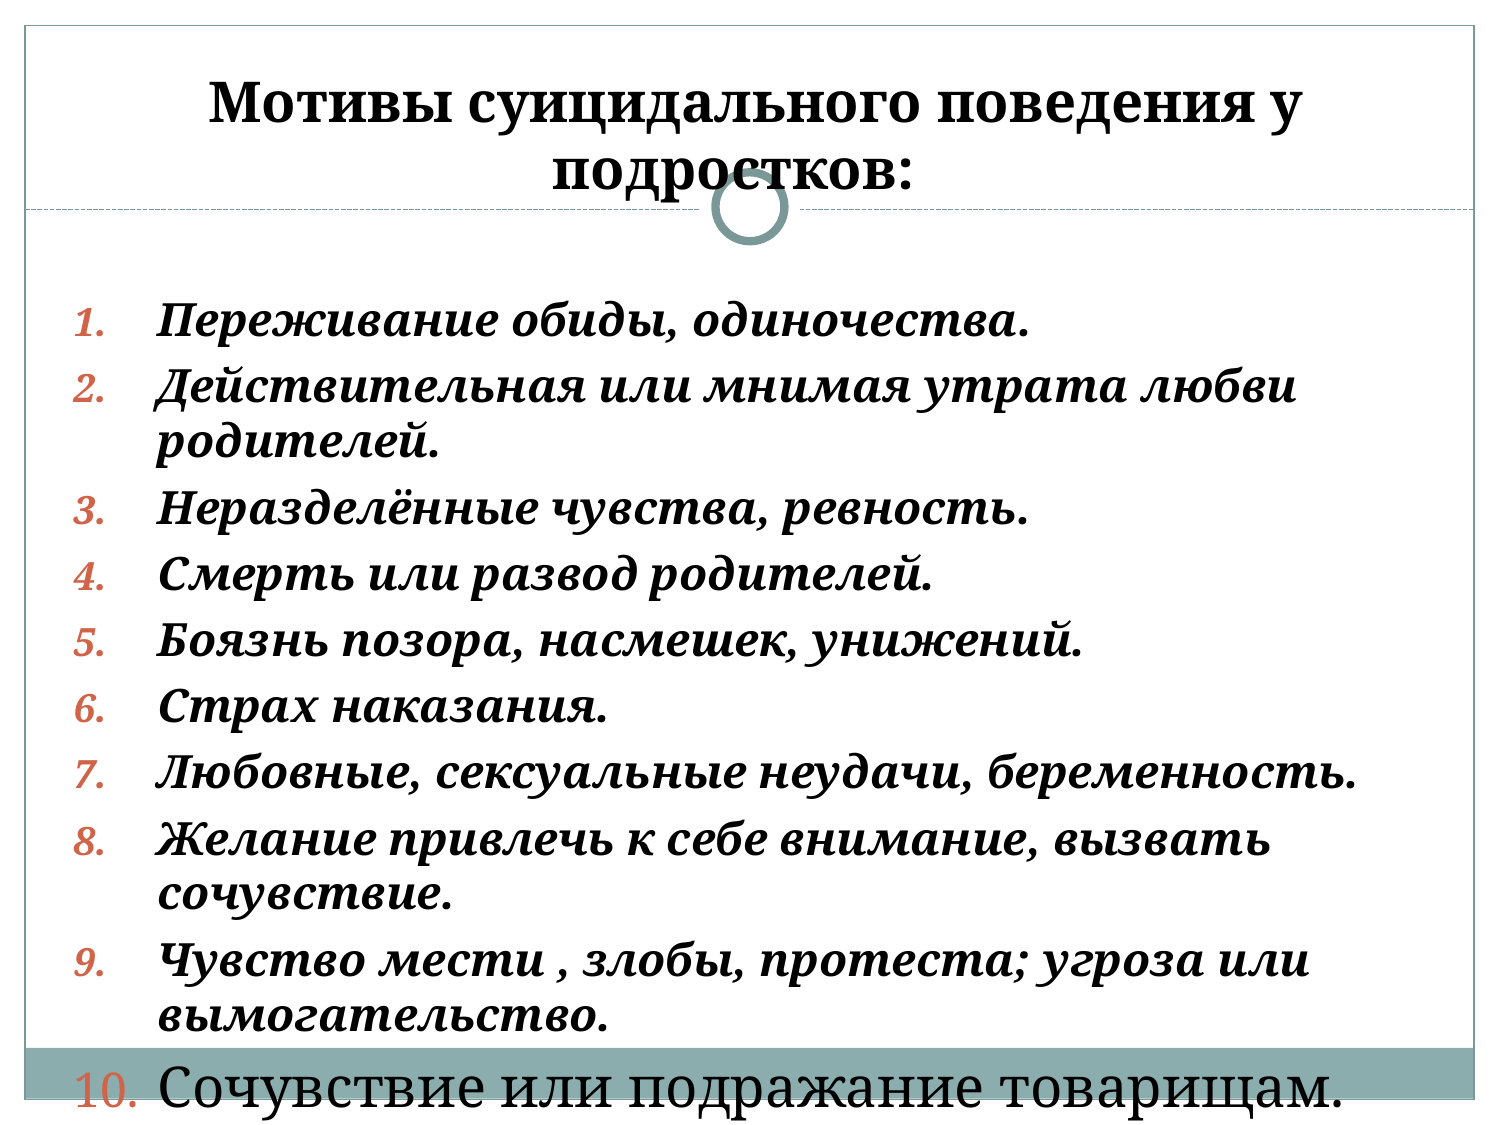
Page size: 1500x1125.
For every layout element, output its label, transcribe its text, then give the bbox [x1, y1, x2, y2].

list Мотивы суицидального поведения у подростков: Переживание обиды, одиночества. Действительная или мнимая утрата любви родителей. Неразделённые чувства, ревность. Смерть или развод родителей. Боязнь позора, насмешек, унижений. Страх наказания. Любовные, сексуальные неудачи, беременность. Желание привлечь к себе внимание, вызвать сочувствие. Чувство мести , злобы, протеста; угроза или вымогательство. Сочувствие или подражание товарищам. [58, 58, 1409, 1067]
